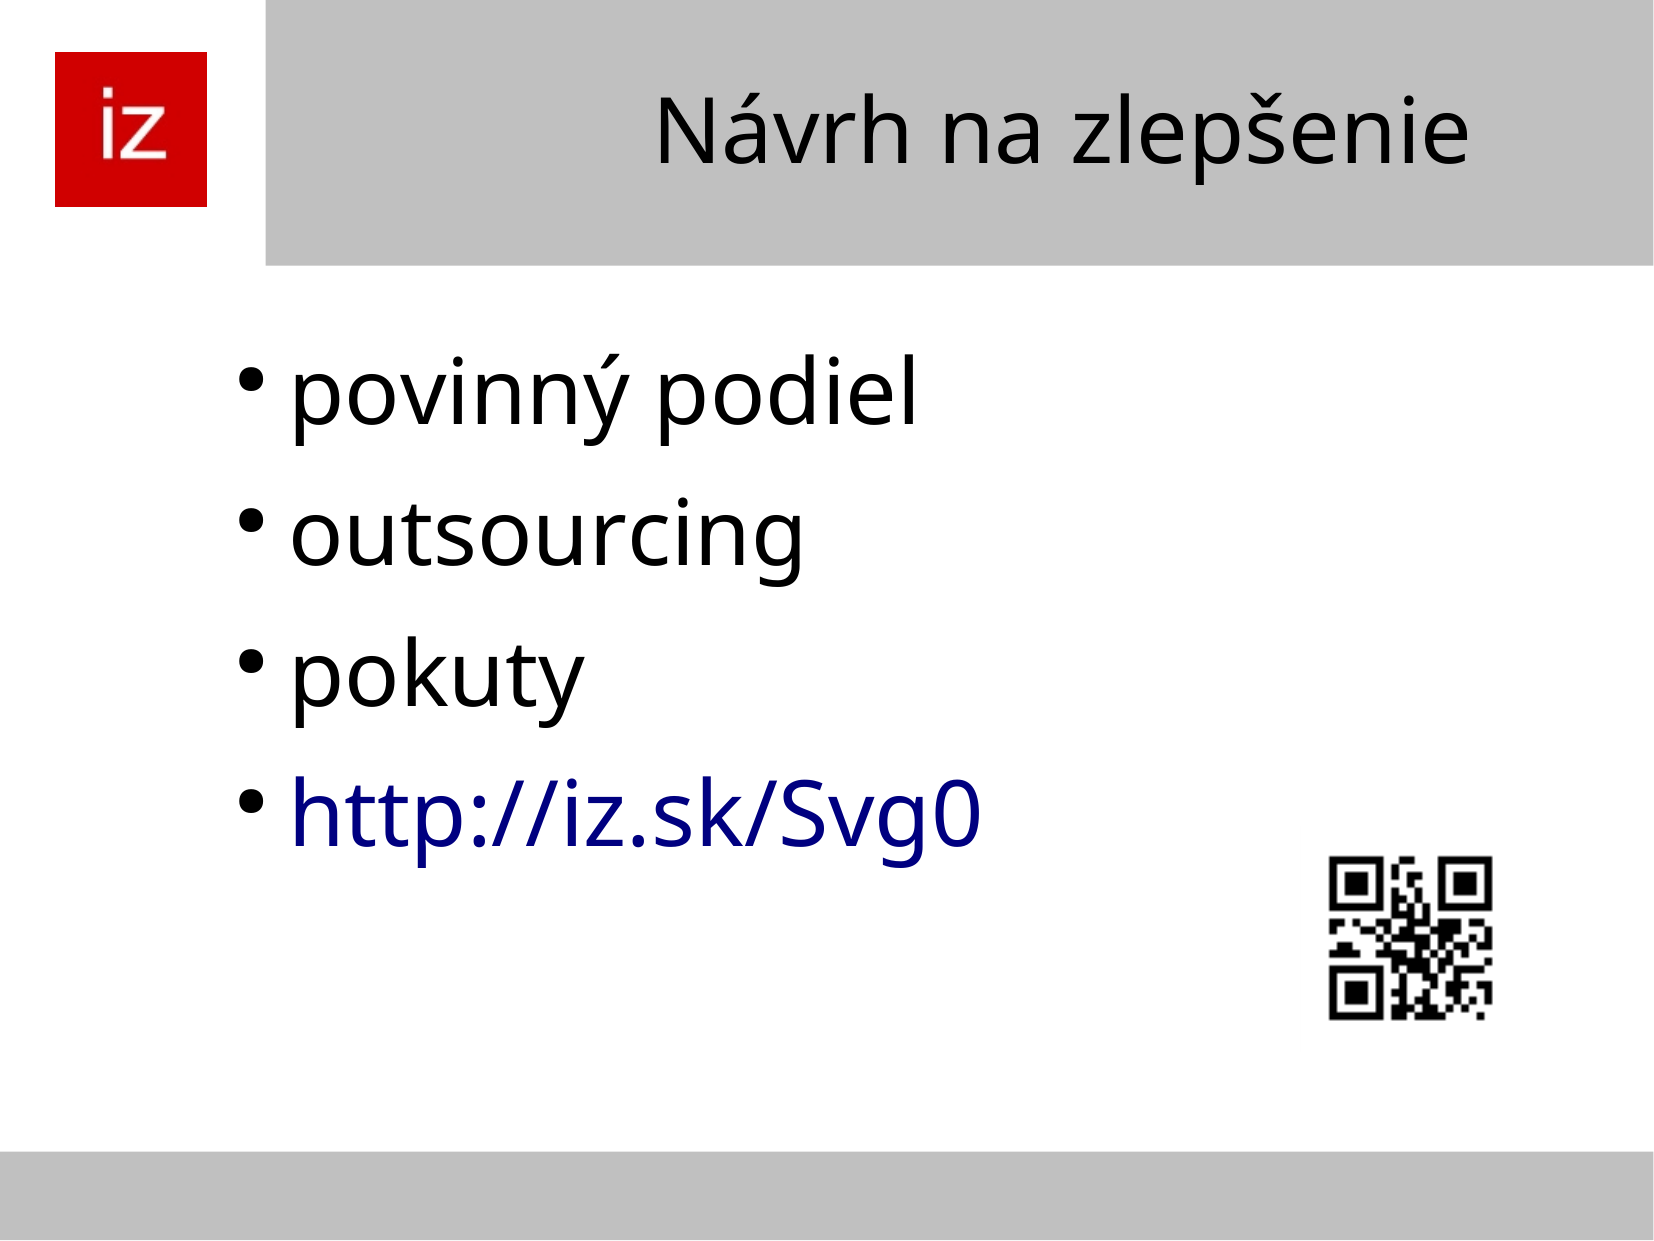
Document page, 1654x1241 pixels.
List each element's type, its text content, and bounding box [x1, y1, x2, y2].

list povinný podiel outsourcing pokuty http://iz.sk/Svg0 [121, 344, 1533, 1126]
picture [1299, 826, 1524, 1052]
title Návrh na zlepšenie [561, 29, 1565, 237]
picture [55, 52, 207, 207]
